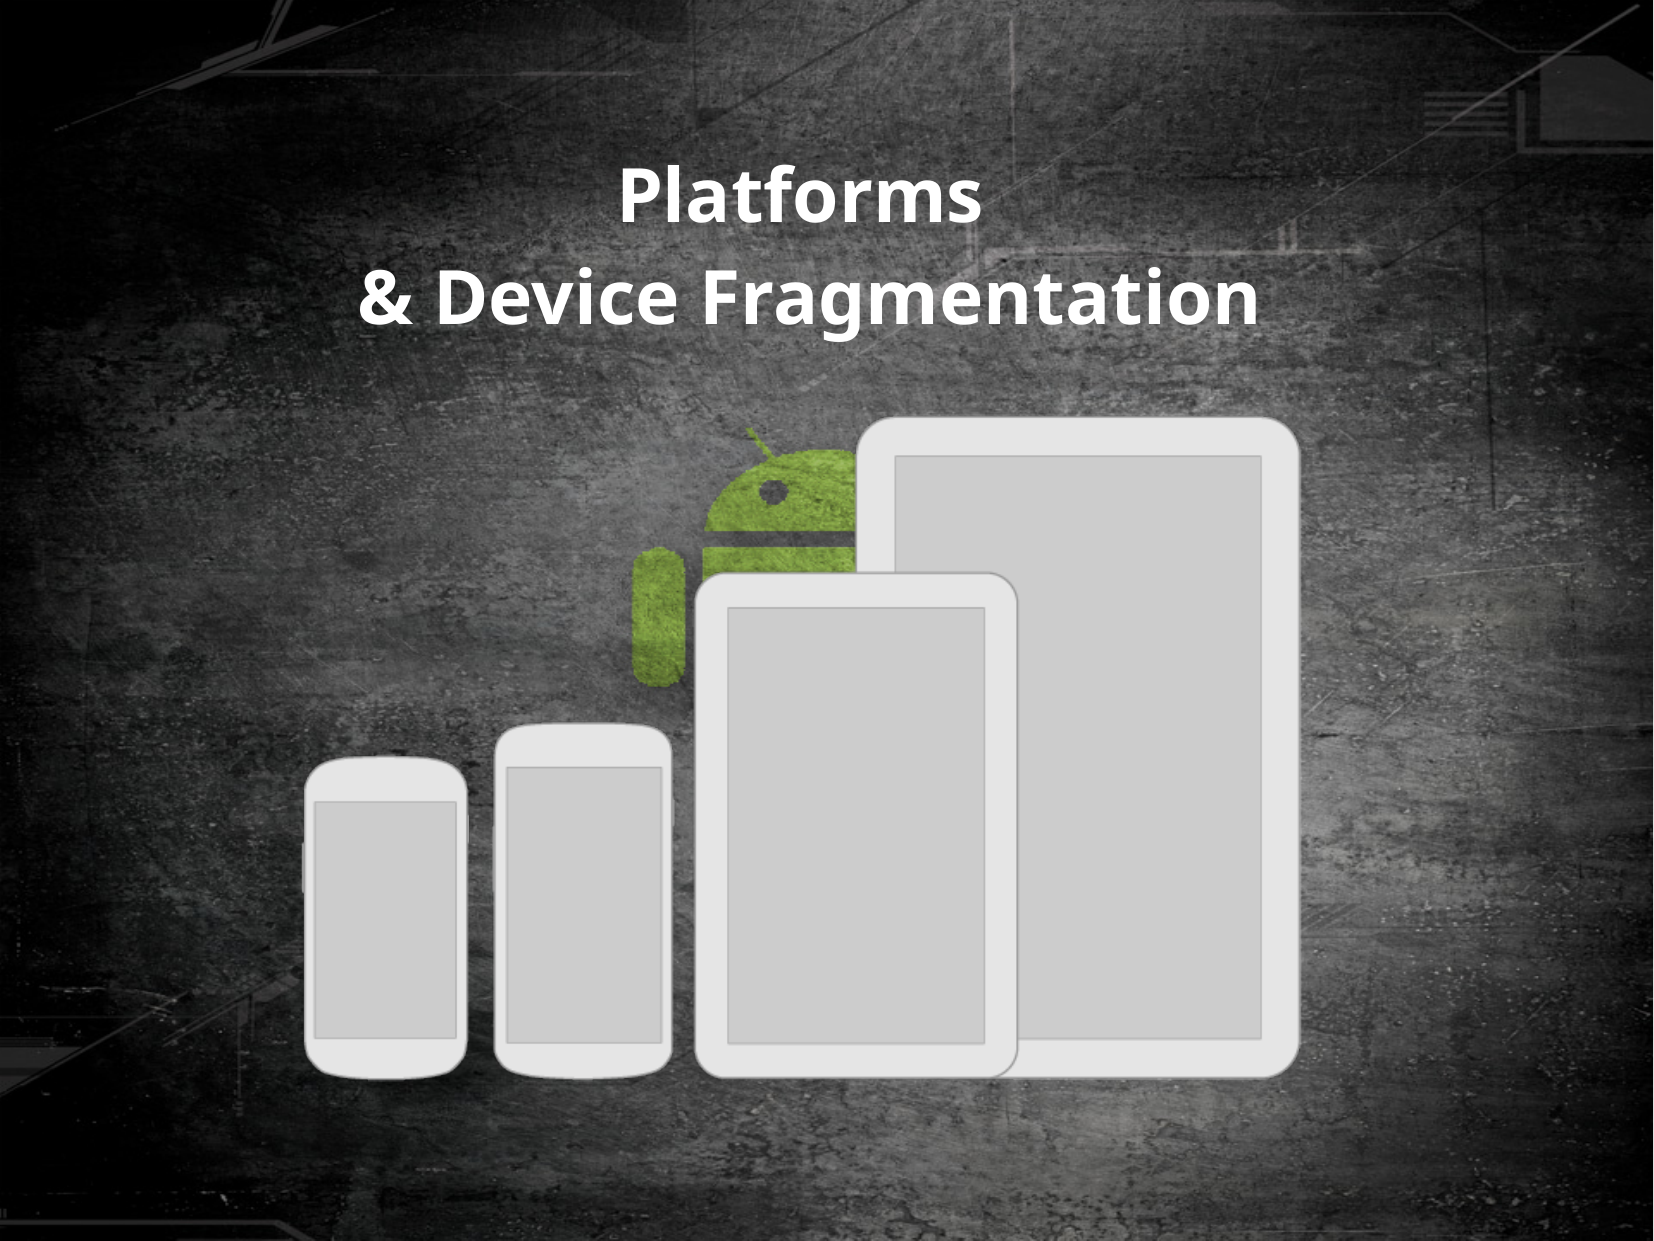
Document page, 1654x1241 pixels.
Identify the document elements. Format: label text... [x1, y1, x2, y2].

text_box Platforms & Device Fragmentation [180, 135, 1441, 359]
picture [0, 0, 1654, 1241]
